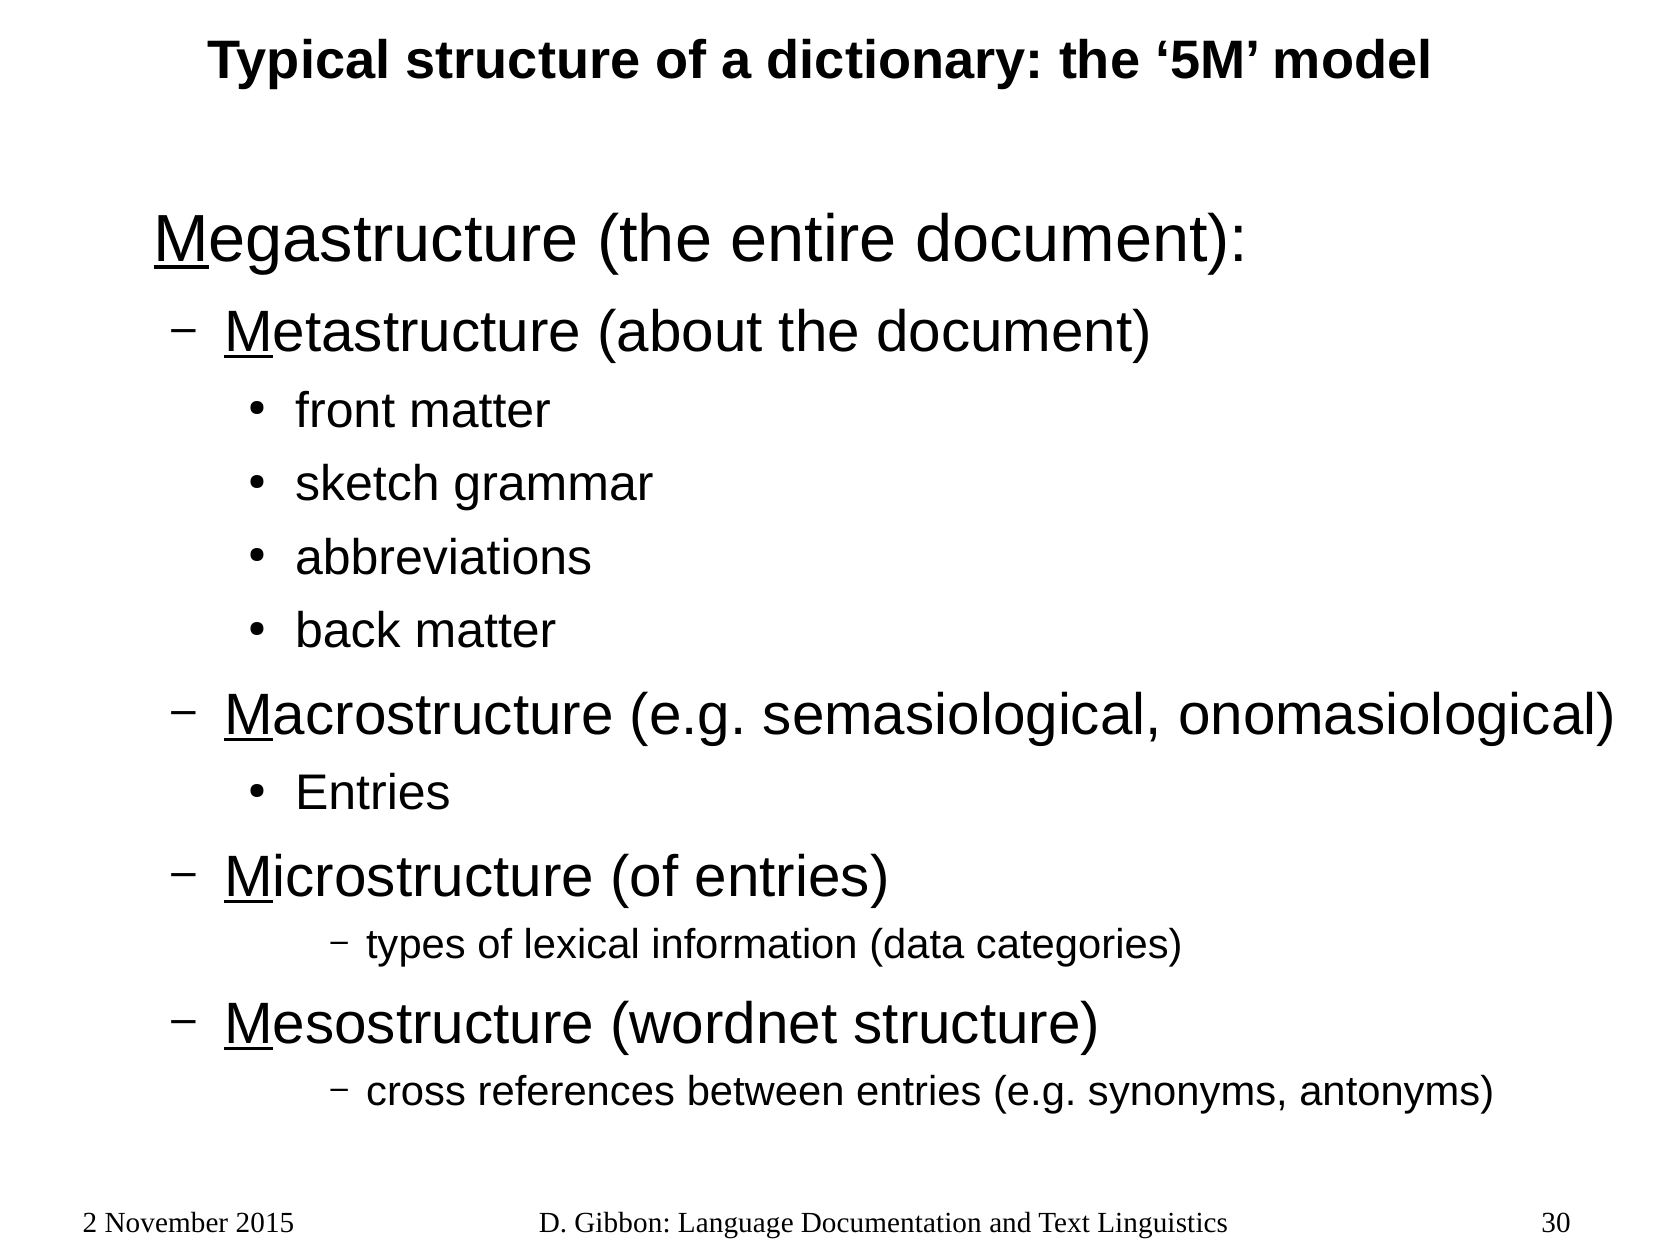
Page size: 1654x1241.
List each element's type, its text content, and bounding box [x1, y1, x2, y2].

title Typical structure of a dictionary: the ‘5M’ model [11, 13, 1630, 107]
list Megastructure (the entire document): Metastructure (about the document) front matter sketch grammar abbreviations back matter Macrostructure (e.g. semasiological, onomasiological) Entries Microstructure (of entries) types of lexical information (data categories) Mesostructure (wordnet structure) cross references between entries (e.g. synonyms, antonyms) [82, 200, 1619, 1182]
